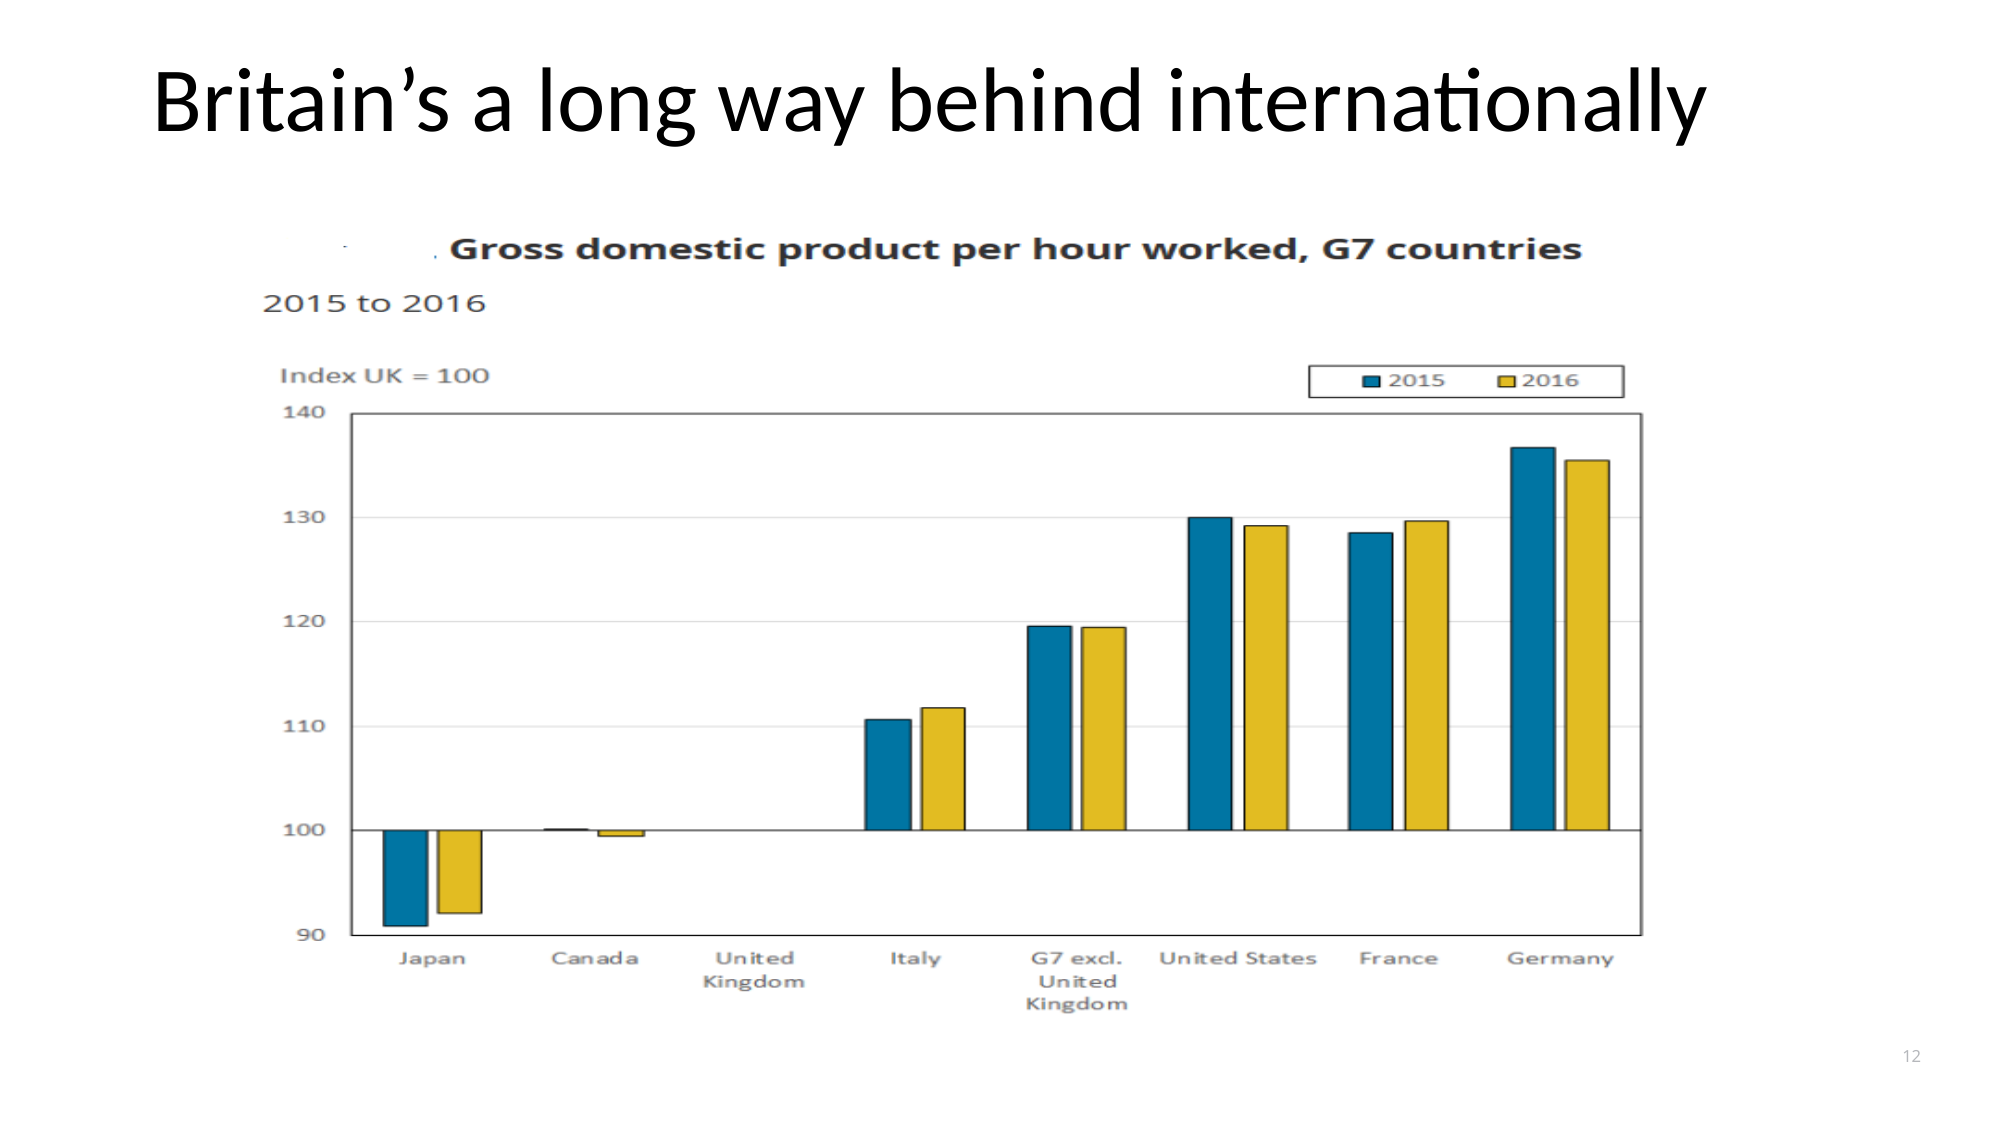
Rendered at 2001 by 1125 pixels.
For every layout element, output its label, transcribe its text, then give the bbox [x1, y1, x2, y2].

picture [233, 209, 1729, 1026]
text_box [1887, 1038, 1967, 1071]
title Britain’s a long way behind internationally [137, 42, 1863, 162]
